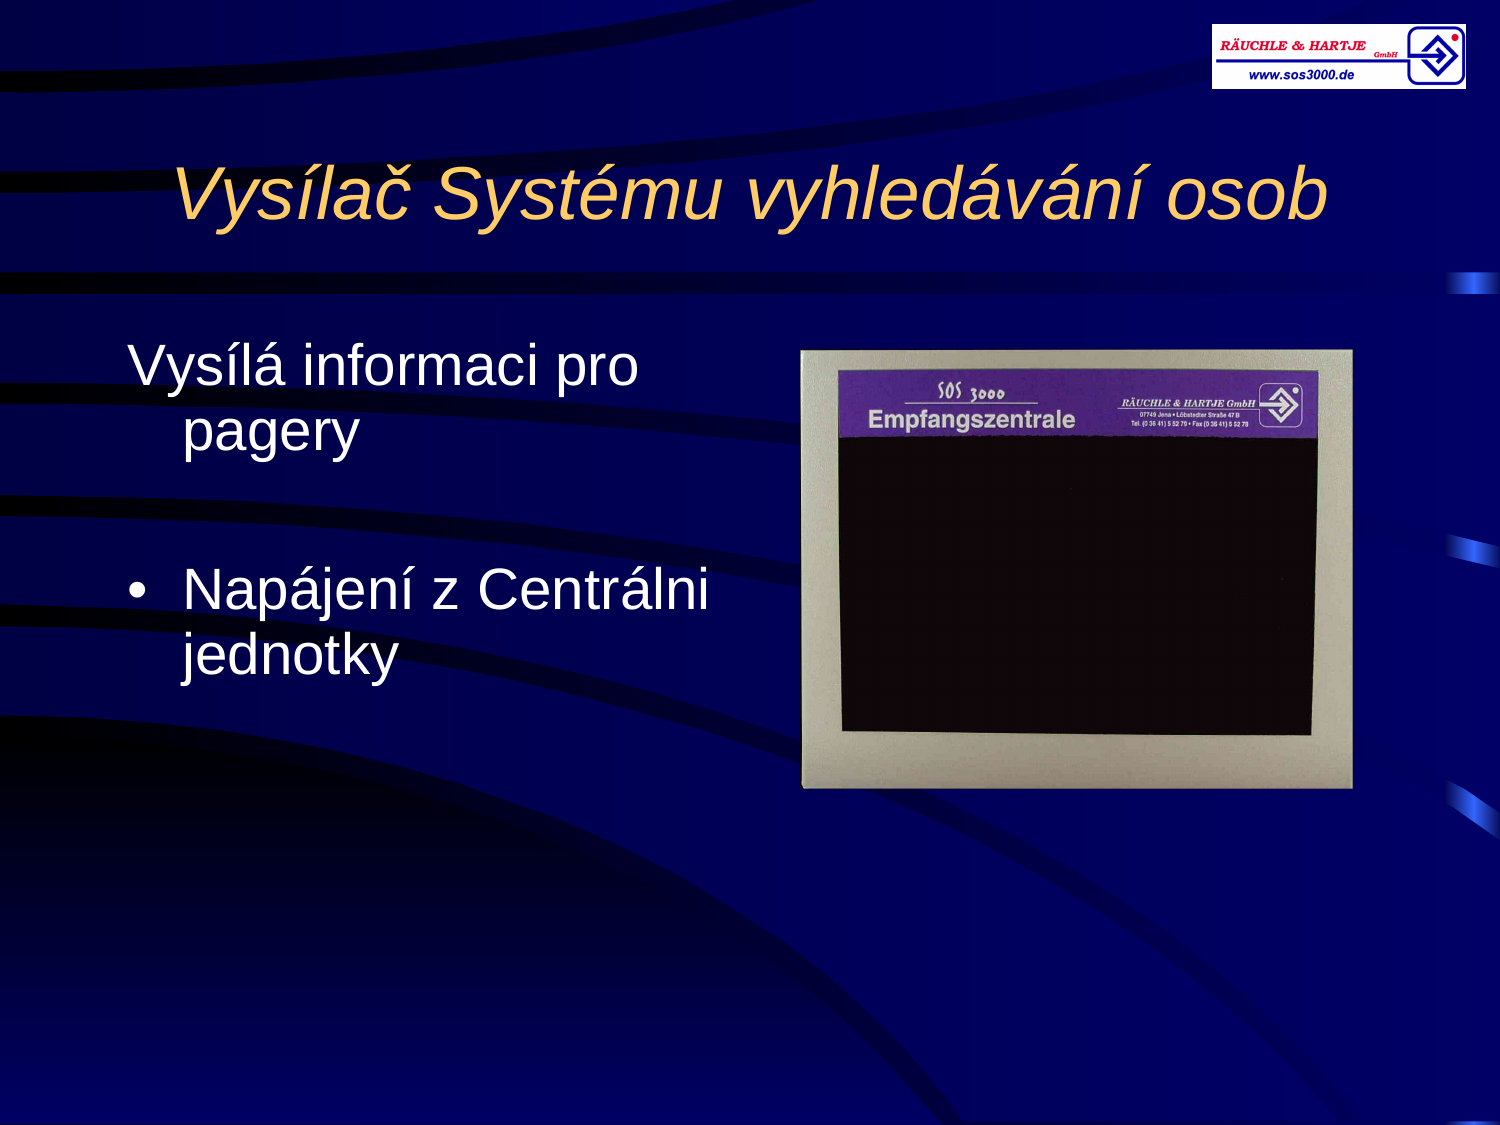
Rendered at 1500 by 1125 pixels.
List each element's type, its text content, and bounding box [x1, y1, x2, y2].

list Vysílá informaci pro pagery Napájení z Centrálni jednotky [112, 324, 738, 1001]
picture [800, 349, 1353, 789]
title Vysílač Systému vyhledávání osob [112, 99, 1388, 288]
picture [1212, 24, 1466, 89]
